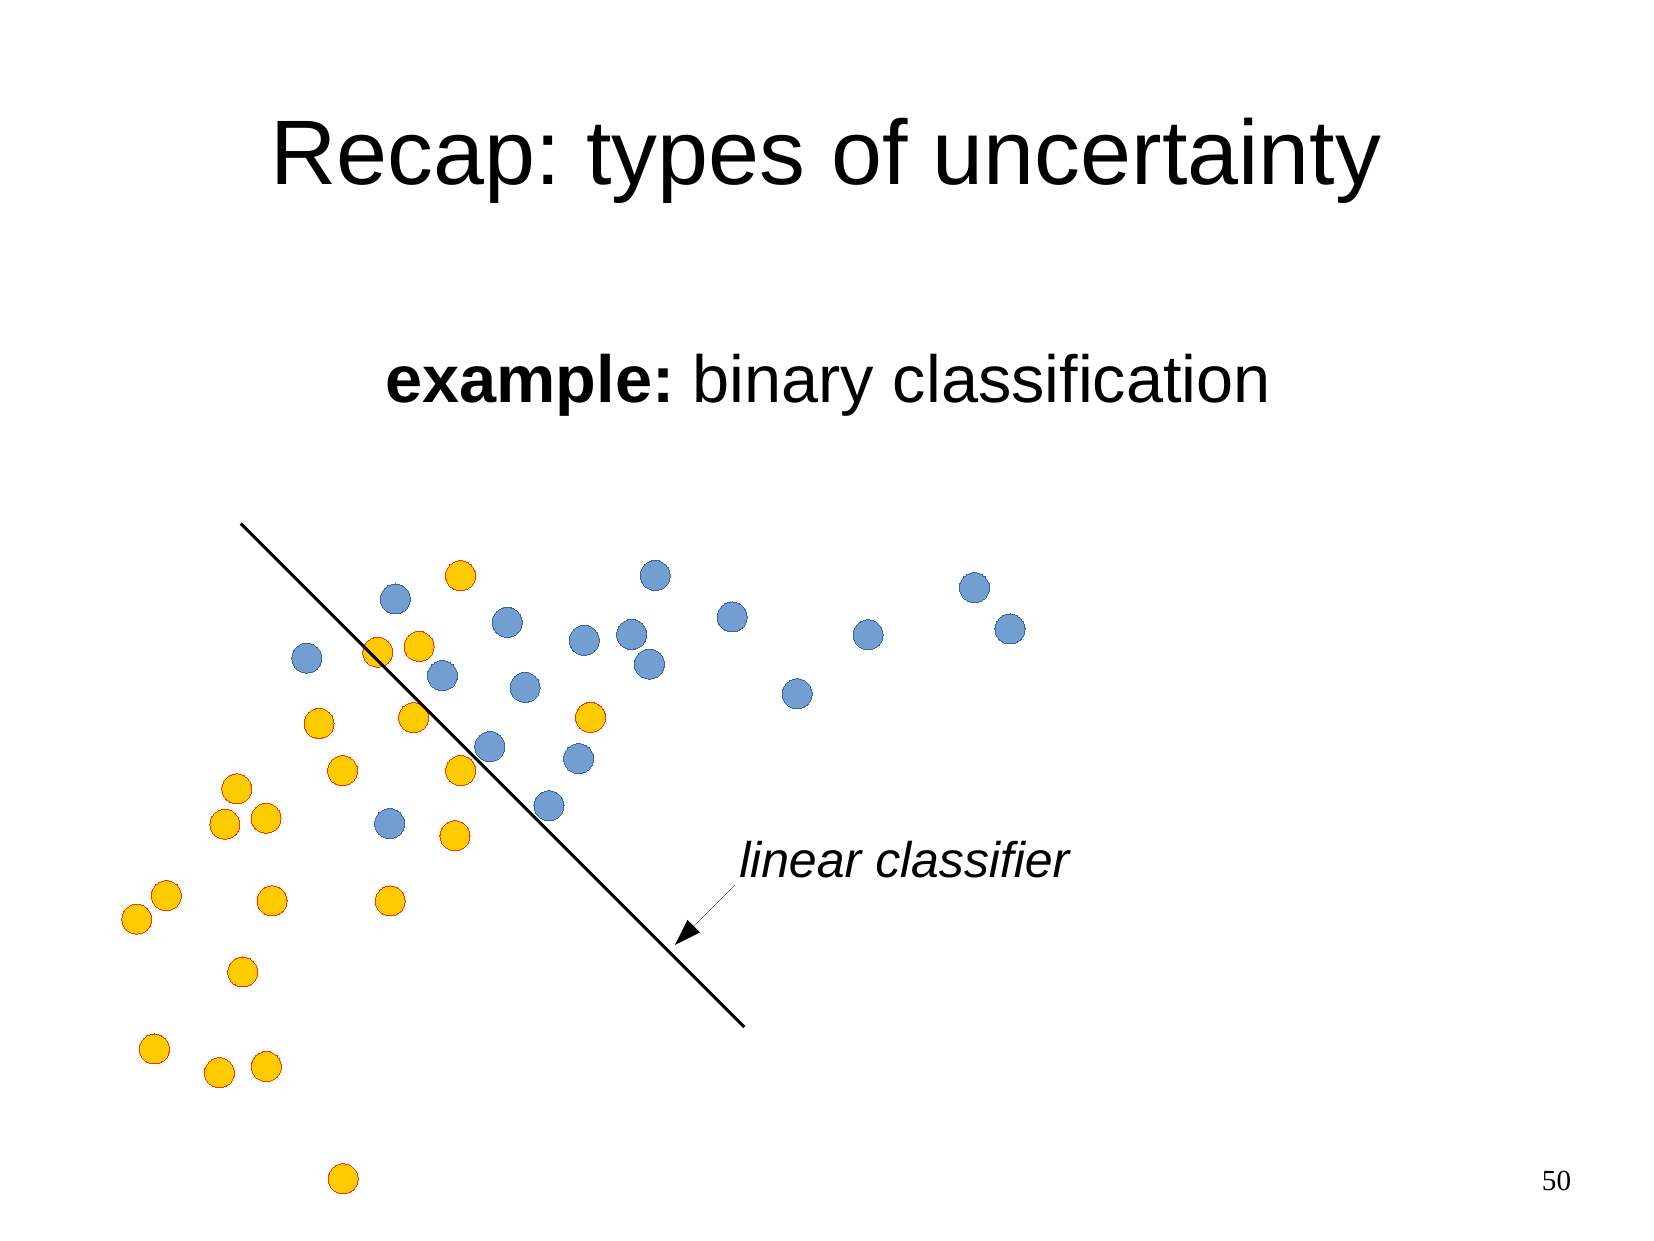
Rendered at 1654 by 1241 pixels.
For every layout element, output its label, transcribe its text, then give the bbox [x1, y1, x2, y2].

text_box [328, 1163, 359, 1194]
text_box [209, 809, 240, 840]
text_box [398, 702, 429, 733]
text_box [439, 820, 471, 851]
text_box [404, 631, 435, 662]
text_box [374, 808, 405, 839]
text_box [492, 607, 523, 638]
text_box [139, 1033, 170, 1064]
text_box [427, 660, 458, 691]
text_box [375, 885, 406, 916]
text_box [304, 708, 335, 739]
text_box [362, 649, 381, 668]
text_box [575, 702, 606, 733]
text_box [151, 880, 182, 911]
text_box [634, 649, 665, 680]
text_box [853, 619, 884, 650]
text_box [510, 672, 541, 703]
text_box [221, 773, 252, 804]
text_box [380, 583, 411, 614]
text_box [533, 790, 565, 821]
text_box [959, 572, 990, 603]
text_box [445, 755, 476, 786]
text_box linear classifier [726, 823, 1083, 898]
text_box [717, 601, 748, 632]
text_box [474, 731, 505, 762]
text_box [204, 1057, 235, 1088]
text_box [251, 1051, 282, 1082]
text_box example: binary classification [280, 266, 1376, 492]
text_box [994, 613, 1026, 644]
text_box [227, 956, 258, 987]
text_box [251, 803, 282, 834]
text_box [563, 743, 594, 774]
text_box [569, 625, 600, 656]
text_box [121, 904, 152, 935]
text_box [616, 619, 647, 650]
text_box [327, 755, 358, 786]
text_box [291, 643, 322, 674]
text_box [365, 637, 393, 665]
text_box [445, 560, 476, 591]
text_box [640, 560, 671, 591]
title Recap: types of uncertainty [82, 49, 1571, 257]
text_box [782, 678, 813, 709]
text_box [257, 885, 288, 916]
